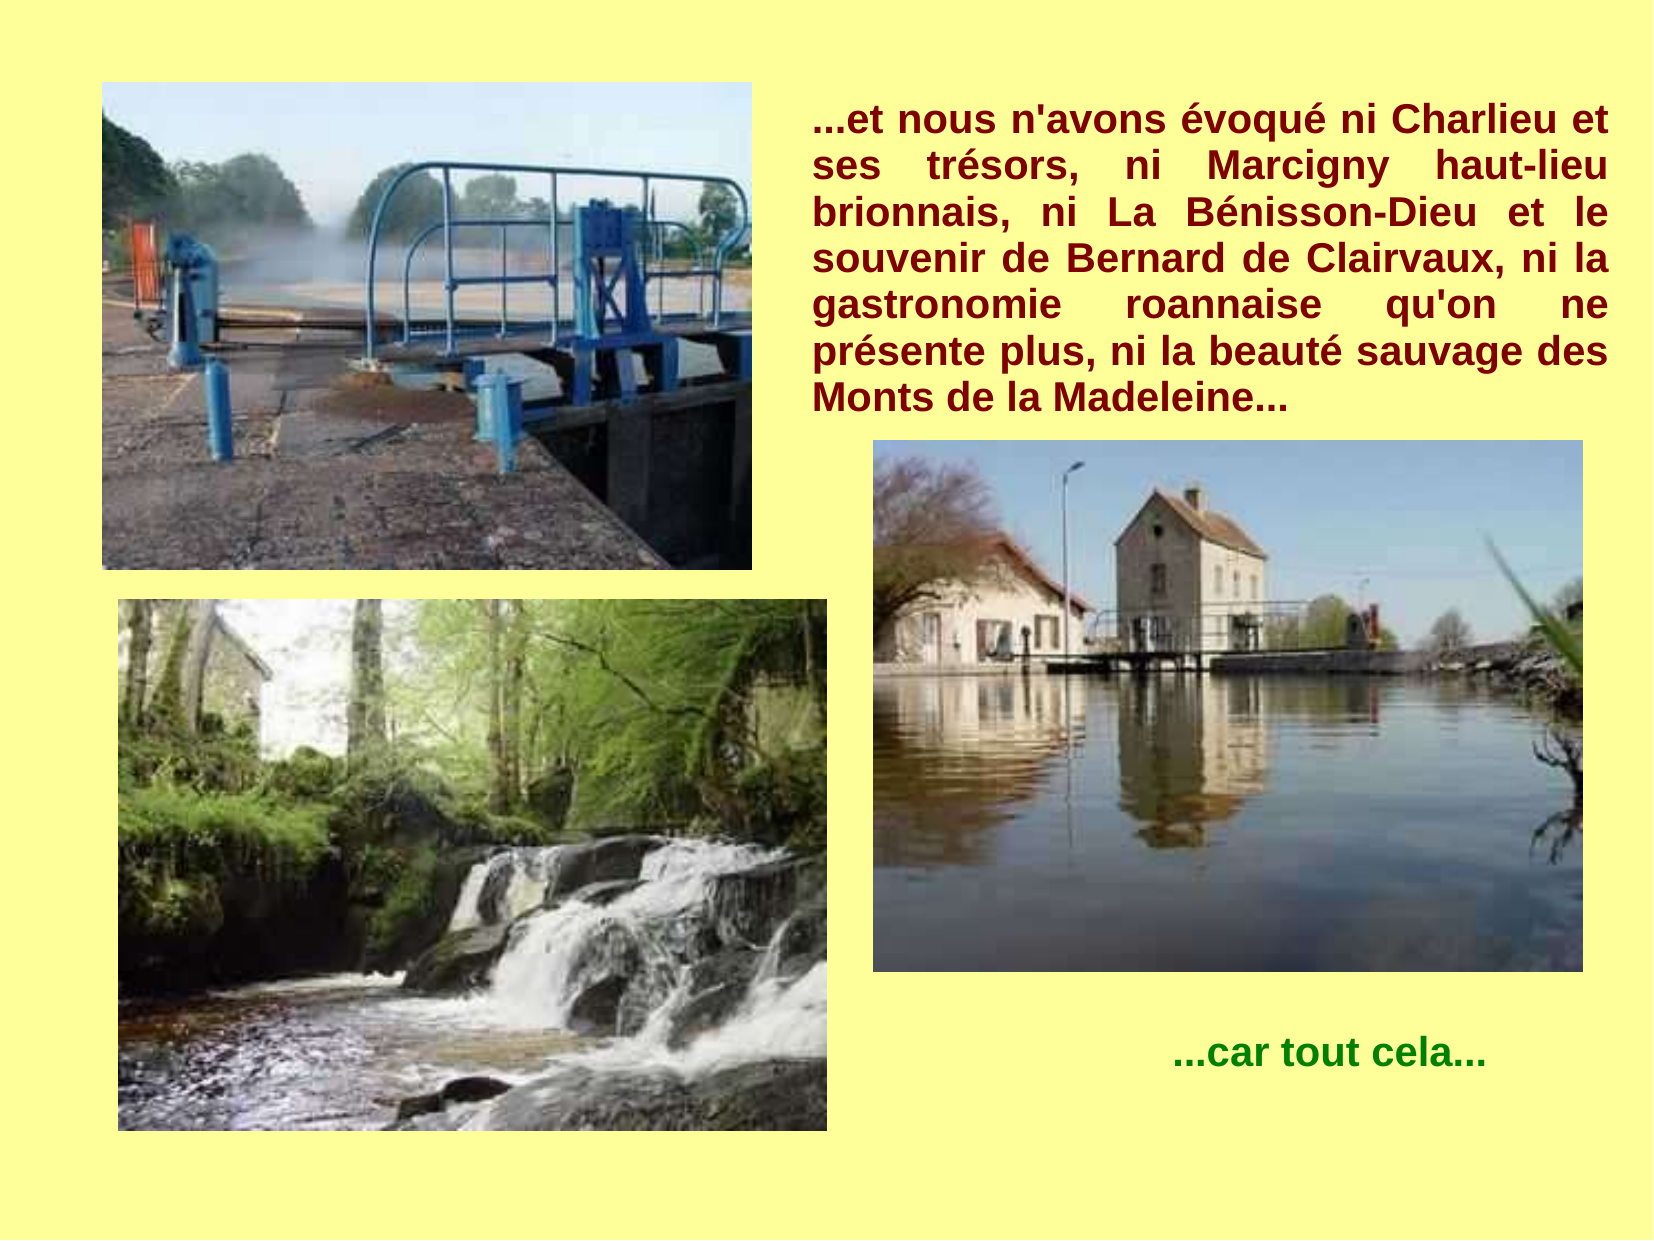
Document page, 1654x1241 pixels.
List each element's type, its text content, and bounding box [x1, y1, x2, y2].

picture [118, 599, 827, 1131]
text_box ...et nous n'avons évoqué ni Charlieu et ses trésors, ni Marcigny haut-lieu brionnais, ni La Bénisson-Dieu et le souvenir de Bernard de Clairvaux, ni la gastronomie roannaise qu'on ne présente plus, ni la beauté sauvage des Monts de la Madeleine... [797, 88, 1624, 429]
picture [873, 440, 1583, 972]
picture [102, 82, 752, 570]
text_box ...car tout cela... [1157, 1021, 1512, 1083]
